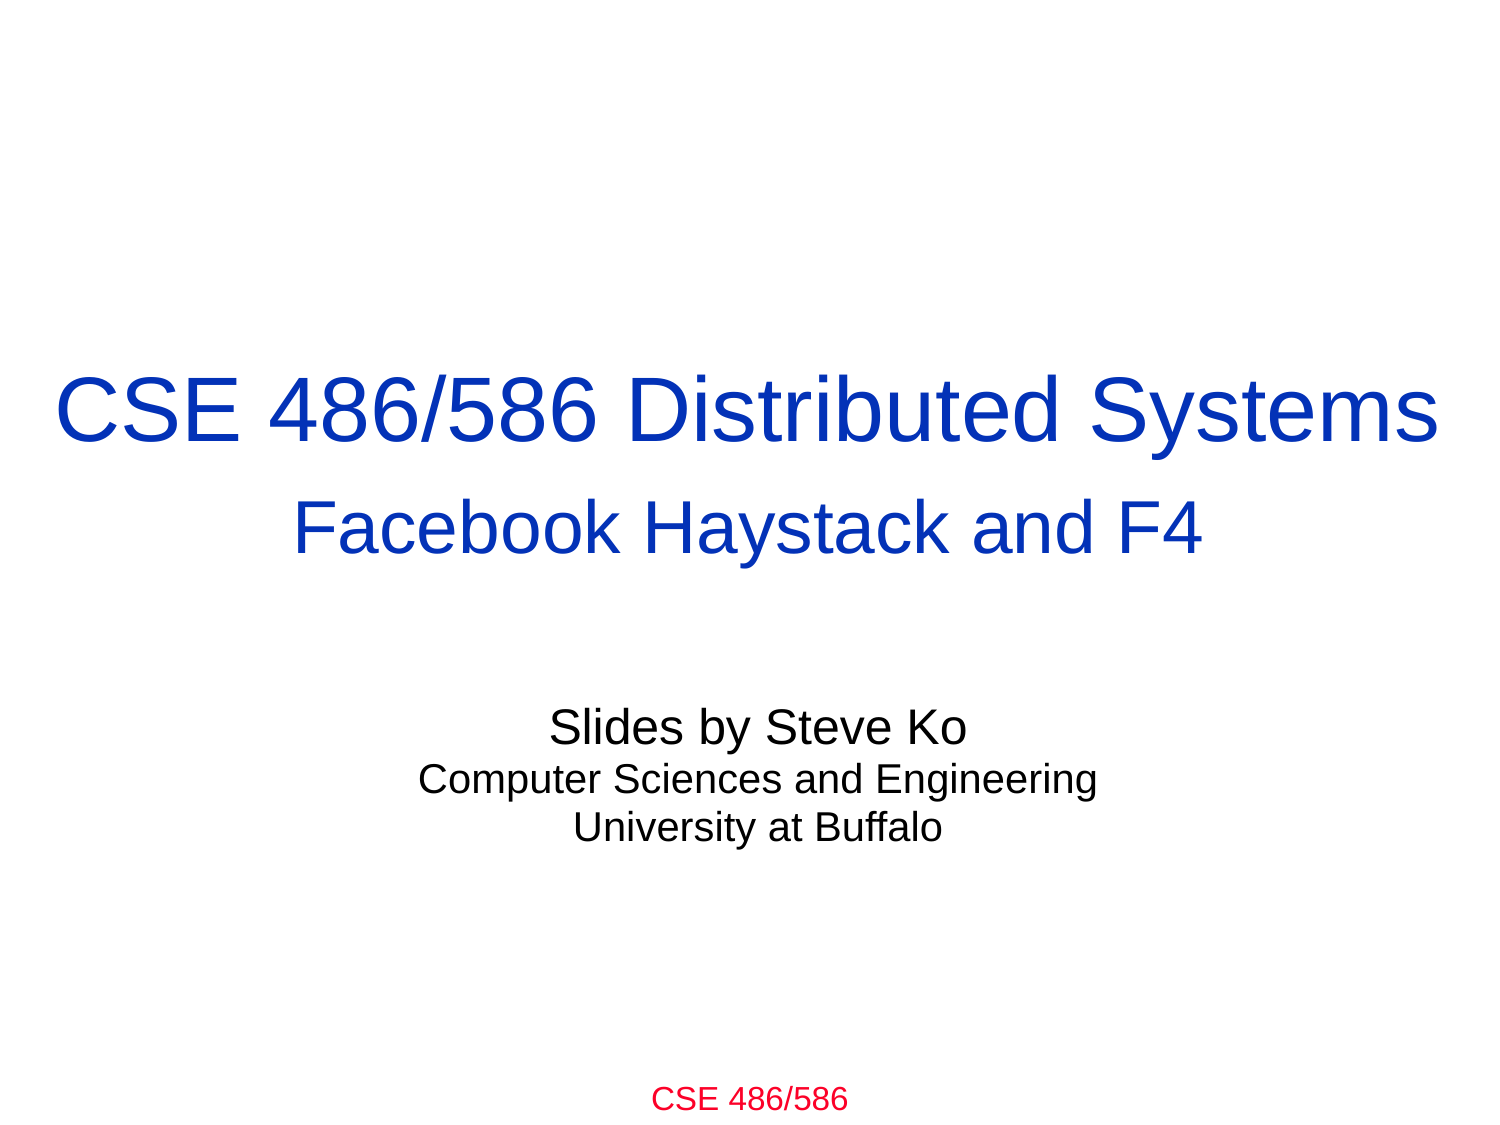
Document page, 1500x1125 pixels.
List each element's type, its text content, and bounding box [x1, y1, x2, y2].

subtitle Slides by Steve Ko Computer Sciences and Engineering University at Buffalo [192, 703, 1325, 917]
title CSE 486/586 Distributed Systems Facebook Haystack and F4 [23, 311, 1474, 585]
